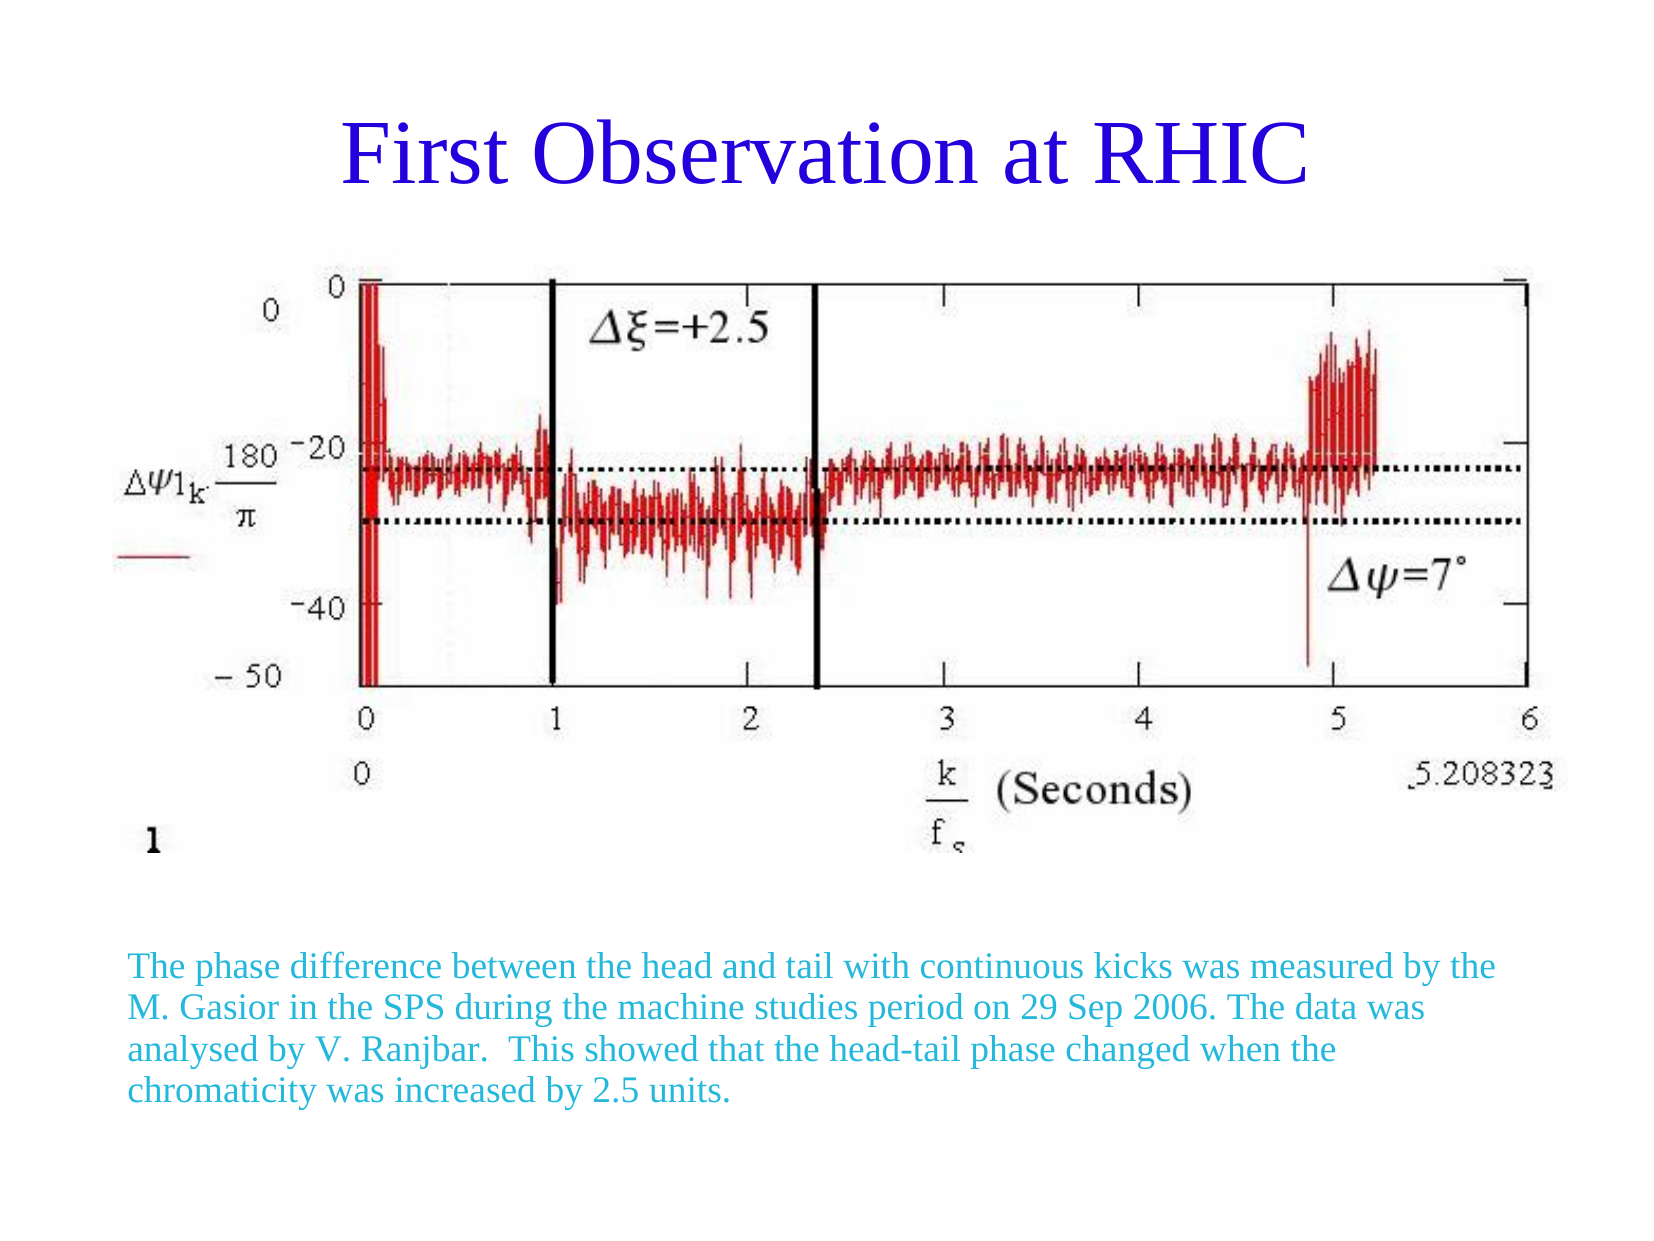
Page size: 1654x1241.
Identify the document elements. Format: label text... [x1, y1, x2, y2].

title First Observation at RHIC [82, 49, 1571, 257]
text_box The phase difference between the head and tail with continuous kicks was measured by the M. Gasior in the SPS during the machine studies period on 29 Sep 2006. The data was analysed by V. Ranjbar. This showed that the head-tail phase changed when the chromaticity was increased by 2.5 units. [112, 937, 1538, 1177]
picture [112, 233, 1576, 853]
